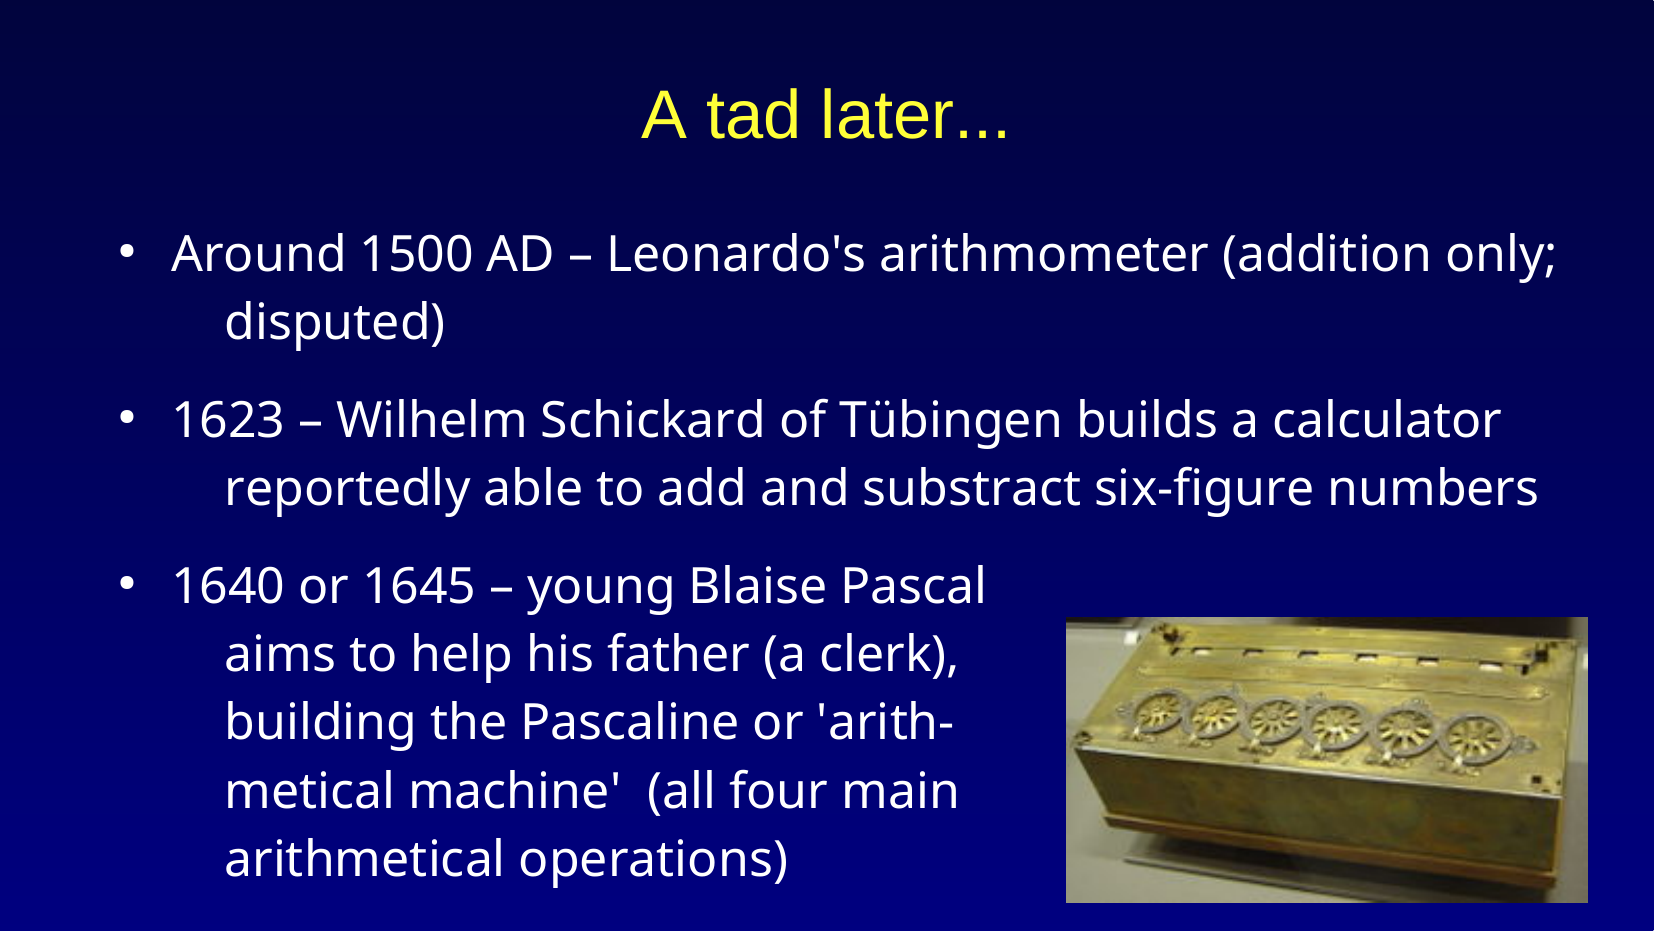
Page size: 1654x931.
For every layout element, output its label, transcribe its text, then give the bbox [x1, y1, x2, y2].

title A tad later... [82, 37, 1571, 193]
picture [1066, 617, 1588, 903]
list Around 1500 AD – Leonardo's arithmometer (addition only; disputed) 1623 – Wilhelm Schickard of Tübingen builds a calculator reportedly able to add and substract six-figure numbers 1640 or 1645 – young Blaise Pascal aims to help his father (a clerk), building the Pascaline or 'arith- metical machine' (all four main arithmetical operations) [82, 217, 1571, 871]
